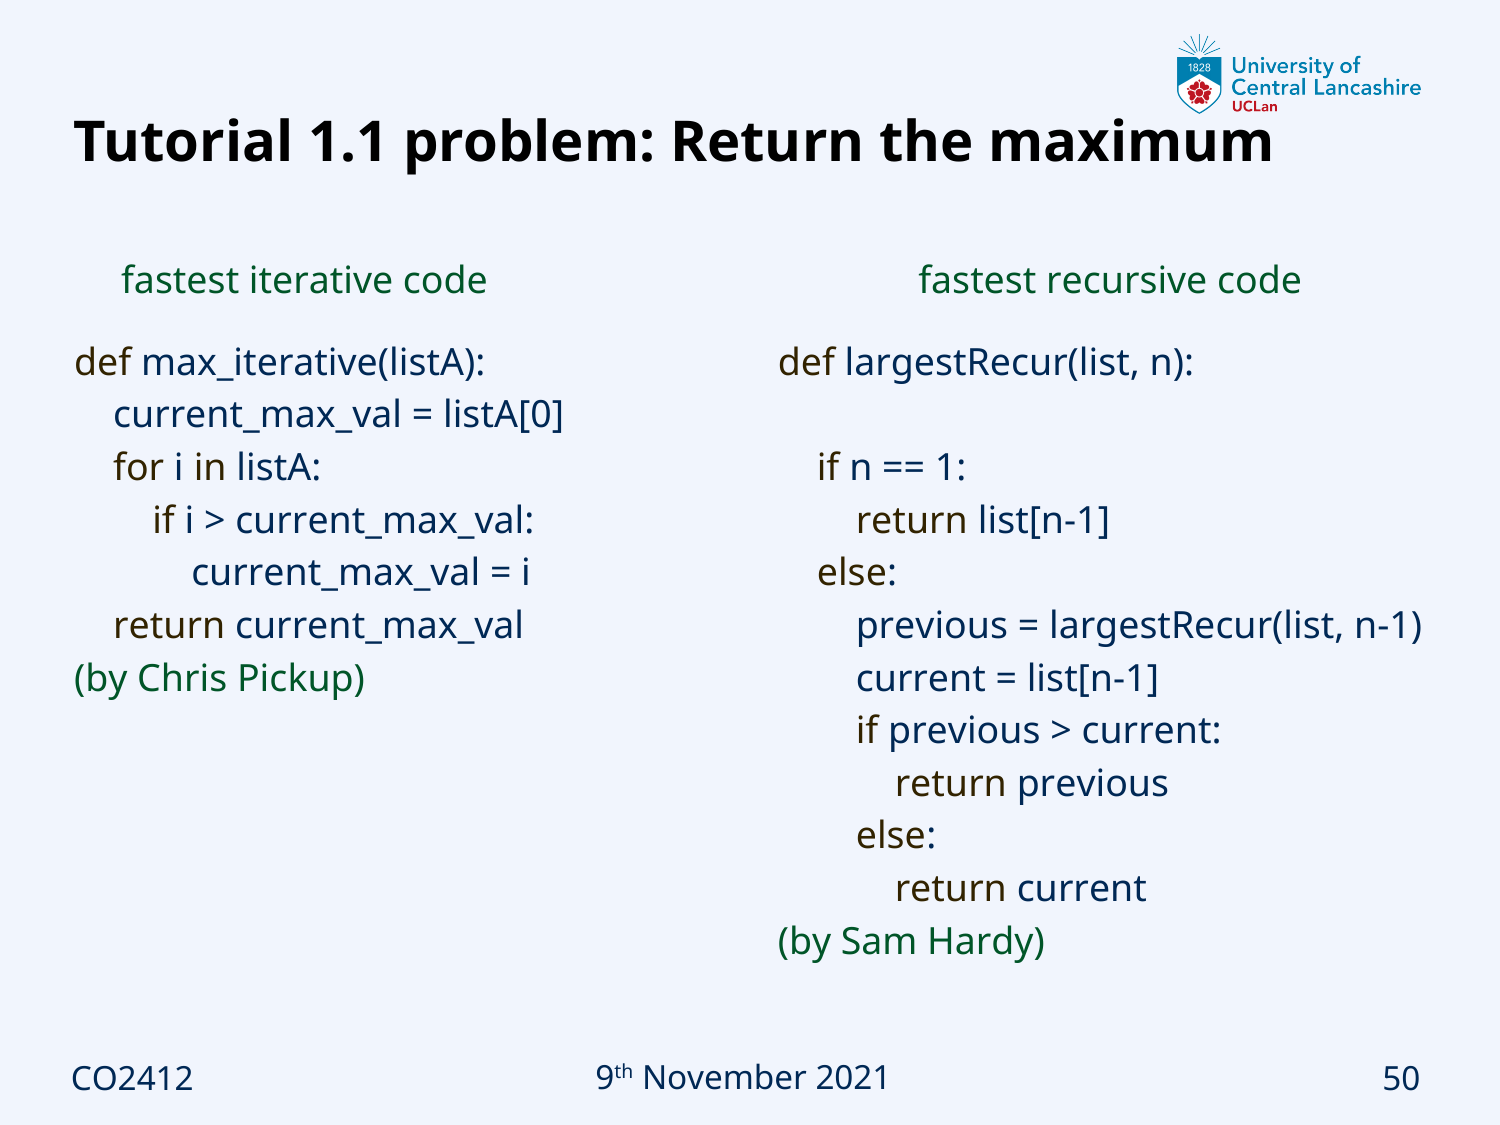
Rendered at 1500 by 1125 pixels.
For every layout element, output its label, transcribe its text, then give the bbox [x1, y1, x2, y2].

text_box fastest recursive code [903, 248, 1327, 314]
title Tutorial 1.1 problem: Return the maximum [58, 93, 1475, 186]
text_box fastest iterative code [106, 248, 511, 309]
picture [1177, 34, 1421, 93]
text_box def max_iterative(listA): current_max_val = listA[0] for i in listA: if i > current_max_val: current_max_val = i return current_max_val (by Chris Pickup) [59, 322, 655, 759]
text_box def largestRecur(list, n): if n == 1: return list[n-1] else: previous = largestRecur(list, n-1) current = list[n-1] if previous > current: return previous else: return current (by Sam Hardy) [763, 322, 1442, 970]
